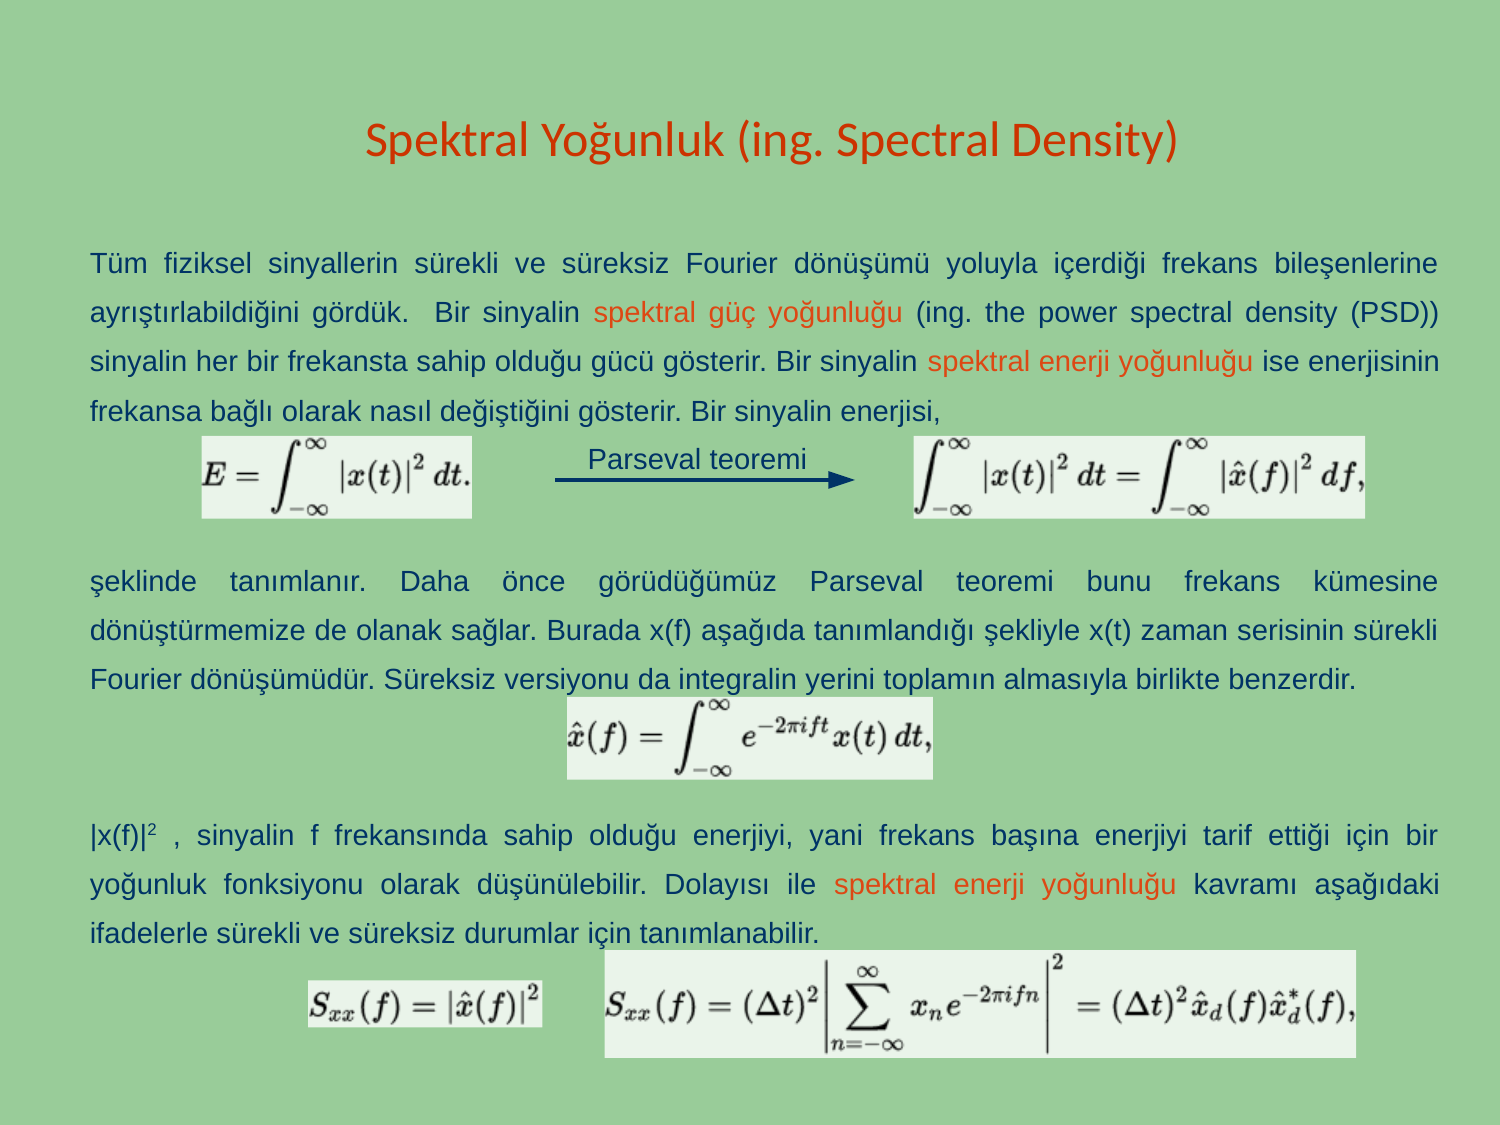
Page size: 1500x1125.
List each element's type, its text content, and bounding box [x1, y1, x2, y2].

picture [913, 435, 1366, 519]
text_box Parseval teoremi [540, 435, 856, 484]
text_box Tüm fiziksel sinyallerin sürekli ve süreksiz Fourier dönüşümü yoluyla içerdiği frekans bileşenlerine ayrıştırlabildiğini gördük. Bir sinyalin spektral güç yoğunluğu (ing. the power spectral density (PSD)) sinyalin her bir frekansta sahip olduğu gücü gösterir. Bir sinyalin spektral enerji yoğunluğu ise enerjisinin frekansa bağlı olarak nasıl değiştiğini gösterir. Bir sinyalin enerjisi, [75, 223, 1456, 436]
text_box |x(f)|2 , sinyalin f frekansında sahip olduğu enerjiyi, yani frekans başına enerjiyi tarif ettiği için bir yoğunluk fonksiyonu olarak düşünülebilir. Dolayısı ile spektral enerji yoğunluğu kavramı aşağıdaki ifadelerle sürekli ve süreksiz durumlar için tanımlanabilir. [75, 795, 1456, 958]
title Spektral Yoğunluk (ing. Spectral Density) [135, 87, 1410, 200]
text_box şeklinde tanımlanır. Daha önce görüdüğümüz Parseval teoremi bunu frekans kümesine dönüştürmemize de olanak sağlar. Burada x(f) aşağıda tanımlandığı şekliyle x(t) zaman serisinin sürekli Fourier dönüşümüdür. Süreksiz versiyonu da integralin yerini toplamın almasıyla birlikte benzerdir. [75, 541, 1456, 704]
picture [567, 696, 933, 780]
picture [604, 949, 1357, 1058]
picture [308, 980, 543, 1028]
picture [201, 435, 472, 519]
